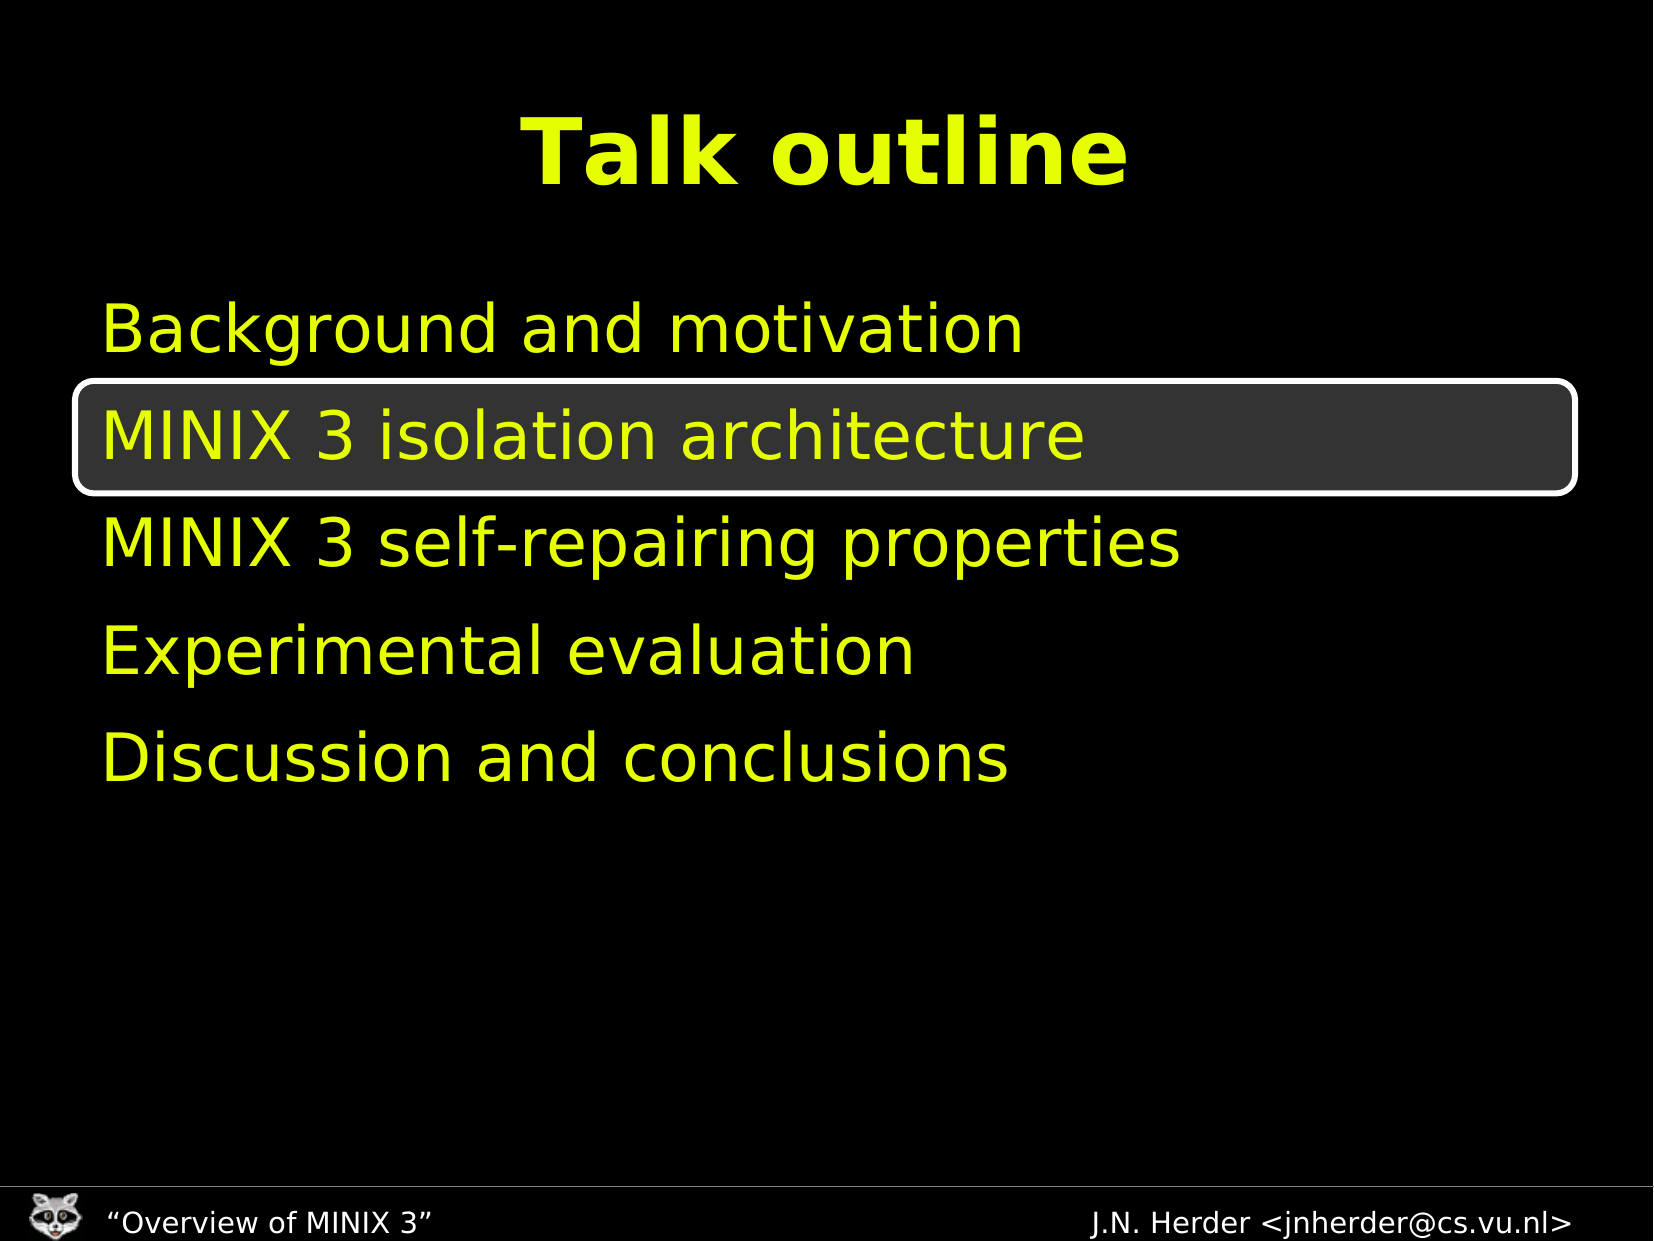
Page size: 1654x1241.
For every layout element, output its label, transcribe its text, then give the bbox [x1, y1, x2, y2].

text_box [75, 385, 82, 490]
text_box [1571, 388, 1576, 487]
picture [29, 1193, 83, 1241]
list Background and motivation MINIX 3 isolation architecture MINIX 3 self-repairing properties Experimental evaluation Discussion and conclusions [82, 290, 1571, 1109]
title Talk outline [82, 56, 1571, 250]
